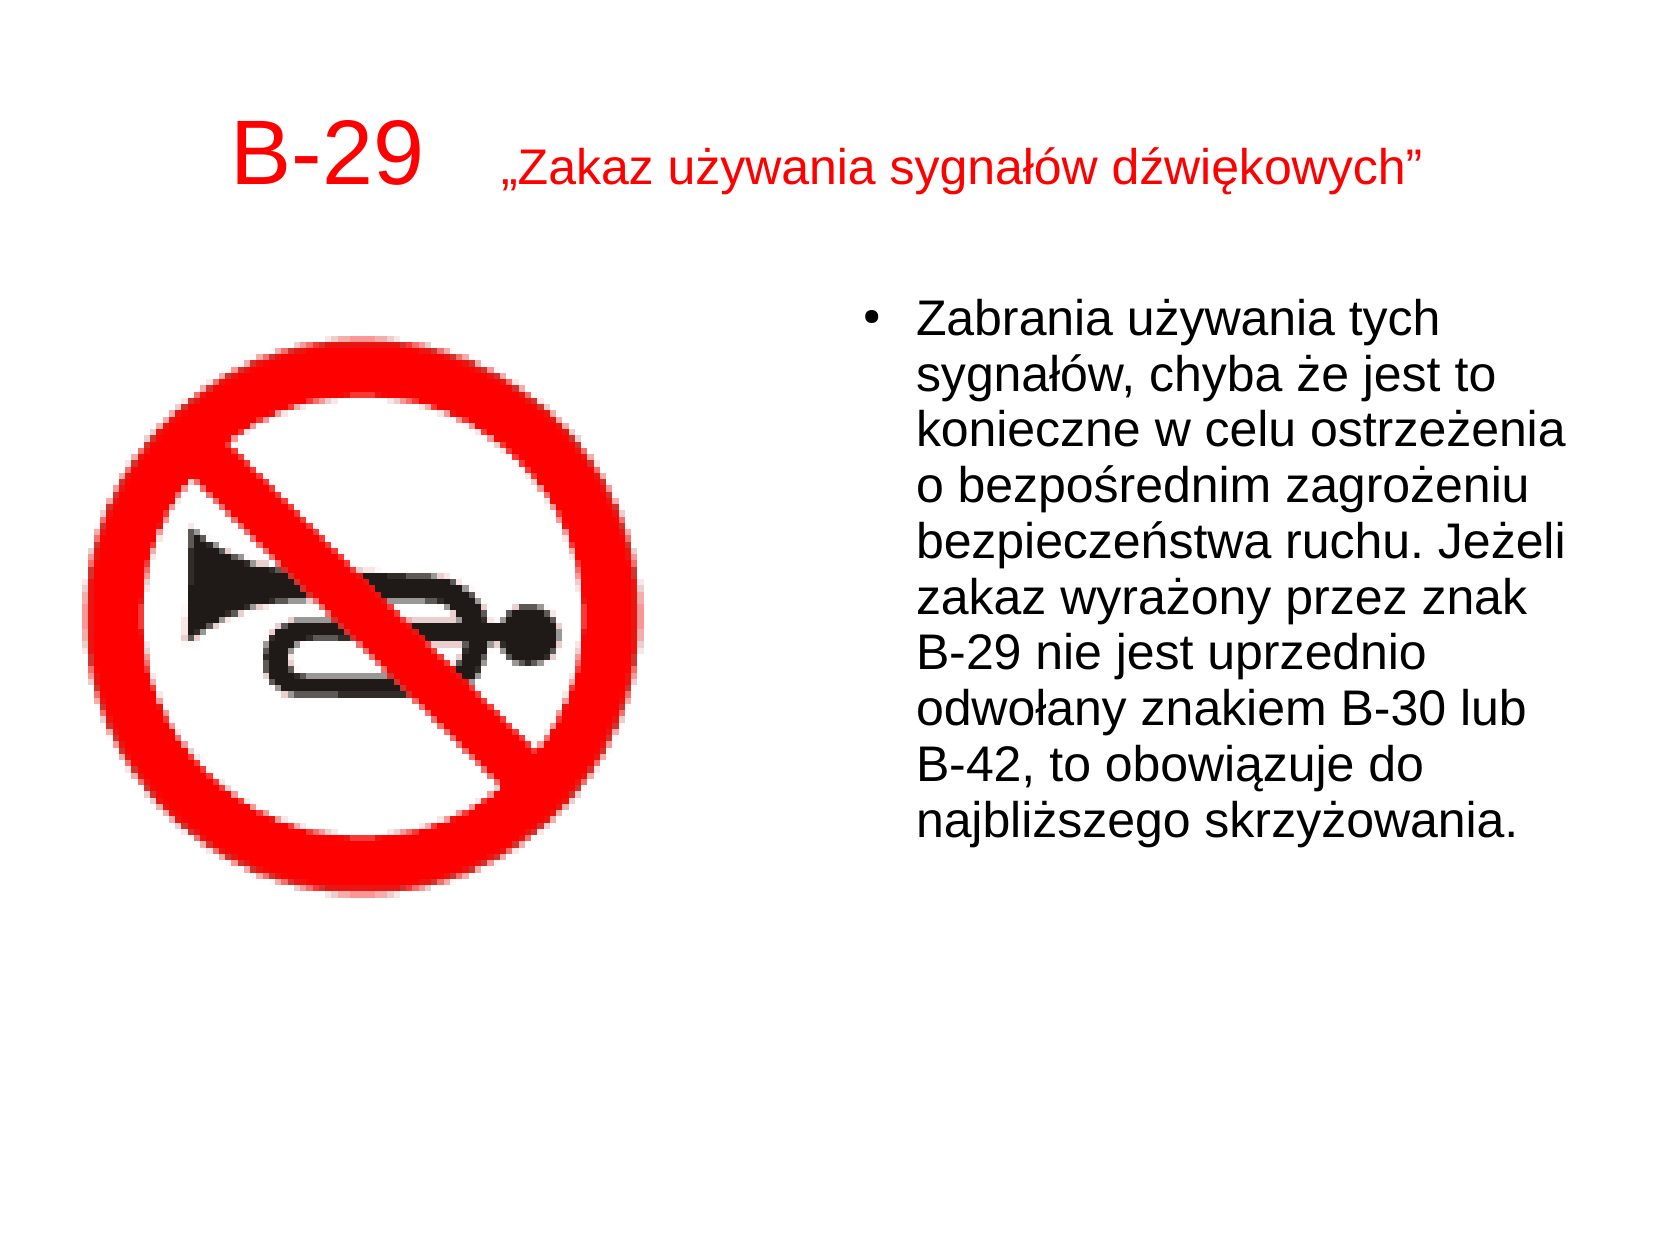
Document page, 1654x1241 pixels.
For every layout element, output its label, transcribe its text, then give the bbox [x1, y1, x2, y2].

title B-29 „Zakaz używania sygnałów dźwiękowych” [82, 56, 1571, 250]
picture [82, 336, 644, 898]
list Zabrania używania tych sygnałów, chyba że jest to konieczne w celu ostrzeżenia o bezpośrednim zagrożeniu bezpieczeństwa ruchu. Jeżeli zakaz wyrażony przez znak B-29 nie jest uprzednio odwołany znakiem B-30 lub B-42, to obowiązuje do najbliższego skrzyżowania. [845, 290, 1572, 1094]
